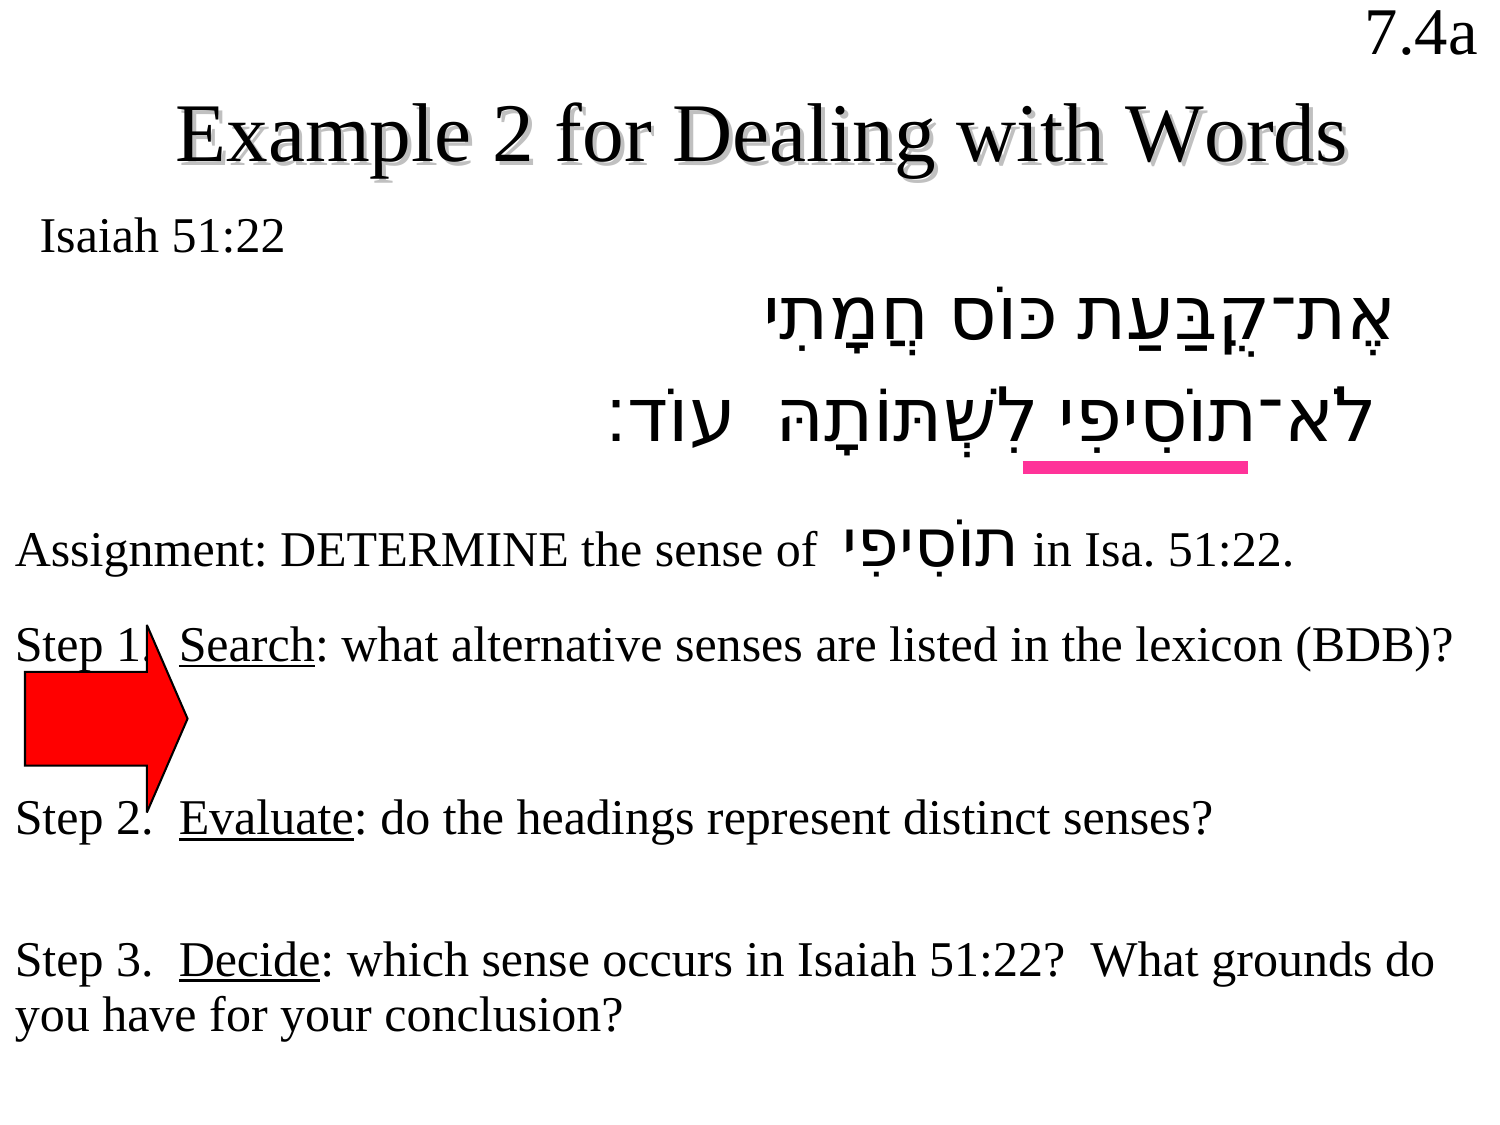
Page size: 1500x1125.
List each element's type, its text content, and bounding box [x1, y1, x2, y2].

text_box Isaiah 51:22 [24, 199, 438, 271]
text_box [24, 624, 188, 813]
text_box Assignment: DETERMINE the sense of תוֹסִיפִי in Isa. 51:22. Step 1. Search: what alternative senses are listed in the lexicon (BDB)? Step 2. Evaluate: do the headings represent distinct senses? Step 3. Decide: which sense occurs in Isaiah 51:22? What grounds do you have for your conclusion? [0, 487, 1500, 1051]
text_box אֶת־קֻבַּעַת כּוֹס חֲמָתִי לֹא־תוֹסִיפִי לִשְׁתּוֹתָהּ עוֹד׃ [49, 251, 1413, 487]
title Example 2 for Dealing with Words [87, 0, 1438, 188]
text_box 7.4a [1349, 0, 1500, 77]
